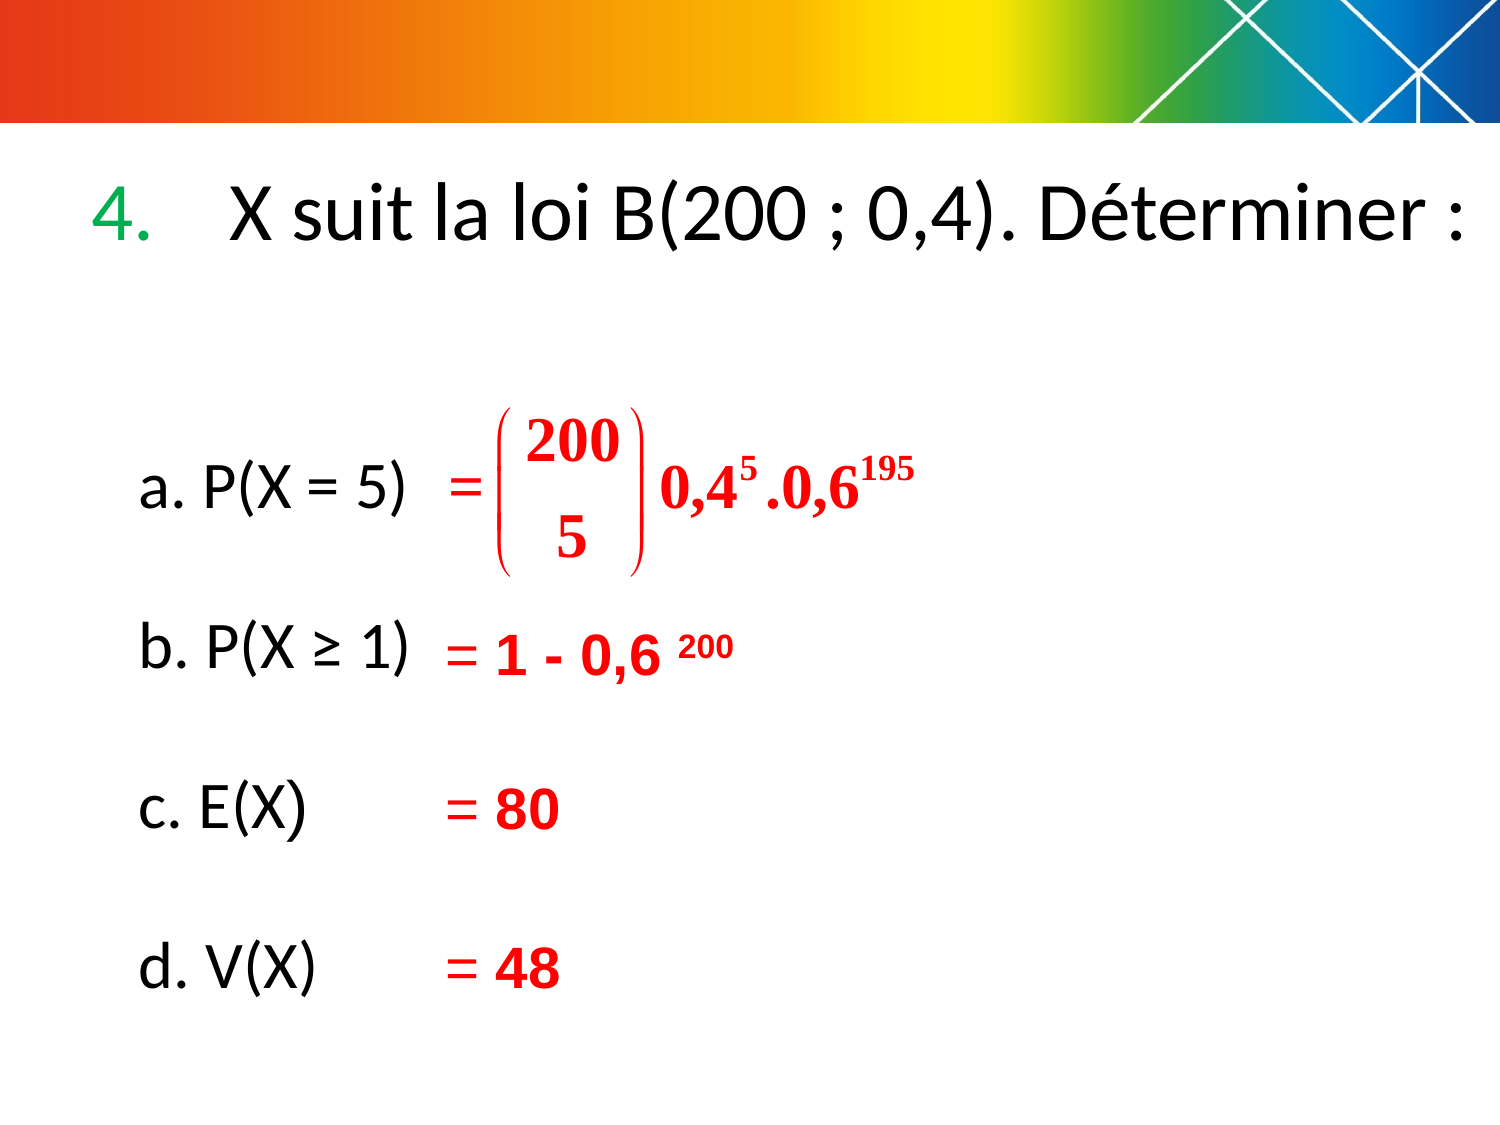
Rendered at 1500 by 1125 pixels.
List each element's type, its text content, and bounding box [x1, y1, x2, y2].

picture [0, 0, 1359, 123]
text_box = 80 [430, 763, 845, 849]
text_box = 1 - 0,6 200 [430, 609, 845, 696]
text_box a. P(X = 5) b. P(X ≥ 1) c. E(X) d. V(X) [123, 354, 845, 1090]
picture [1340, 0, 1500, 123]
title X suit la loi B(200 ; 0,4). Déterminer : [76, 149, 1500, 365]
chart [438, 397, 928, 589]
text_box = 48 [430, 922, 845, 1009]
